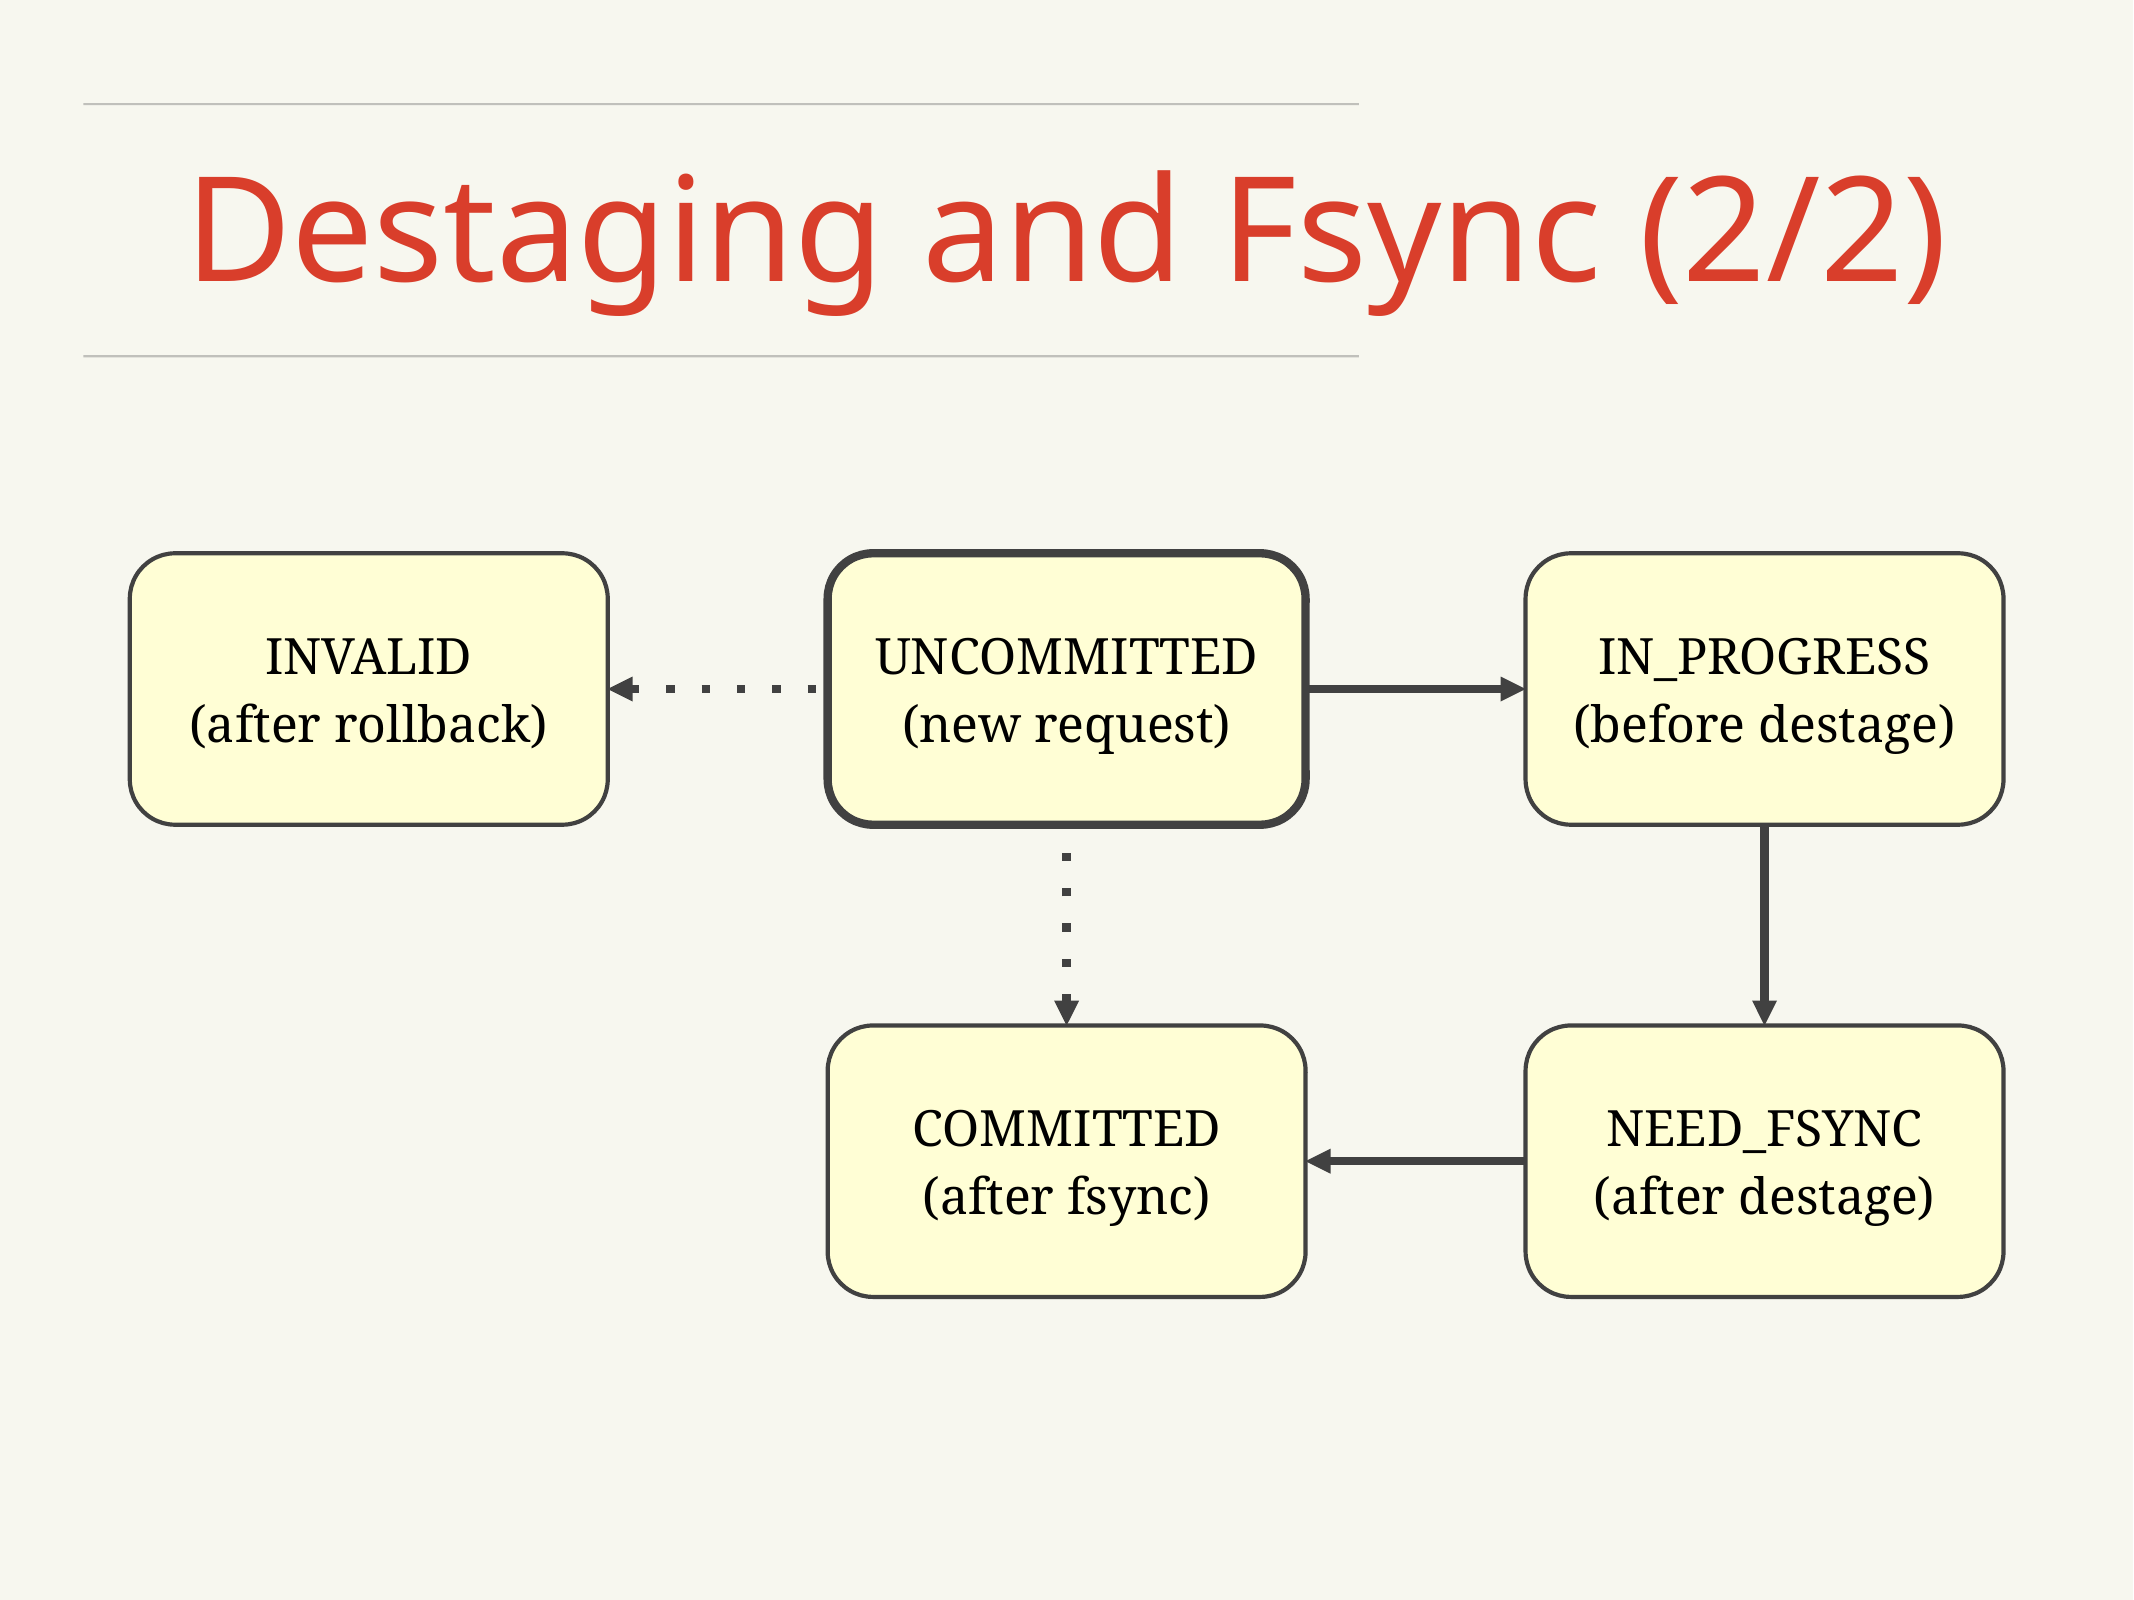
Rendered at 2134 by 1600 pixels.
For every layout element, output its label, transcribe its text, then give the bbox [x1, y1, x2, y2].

text_box UNCOMMITTED (new request) [827, 553, 1306, 825]
text_box IN_PROGRESS (before destage) [1525, 553, 2004, 825]
title Destaging and Fsync (2/2) [83, 131, 2050, 332]
text_box NEED_FSYNC (after destage) [1525, 1025, 2004, 1297]
text_box INVALID (after rollback) [129, 553, 608, 825]
text_box COMMITTED (after fsync) [827, 1025, 1306, 1297]
